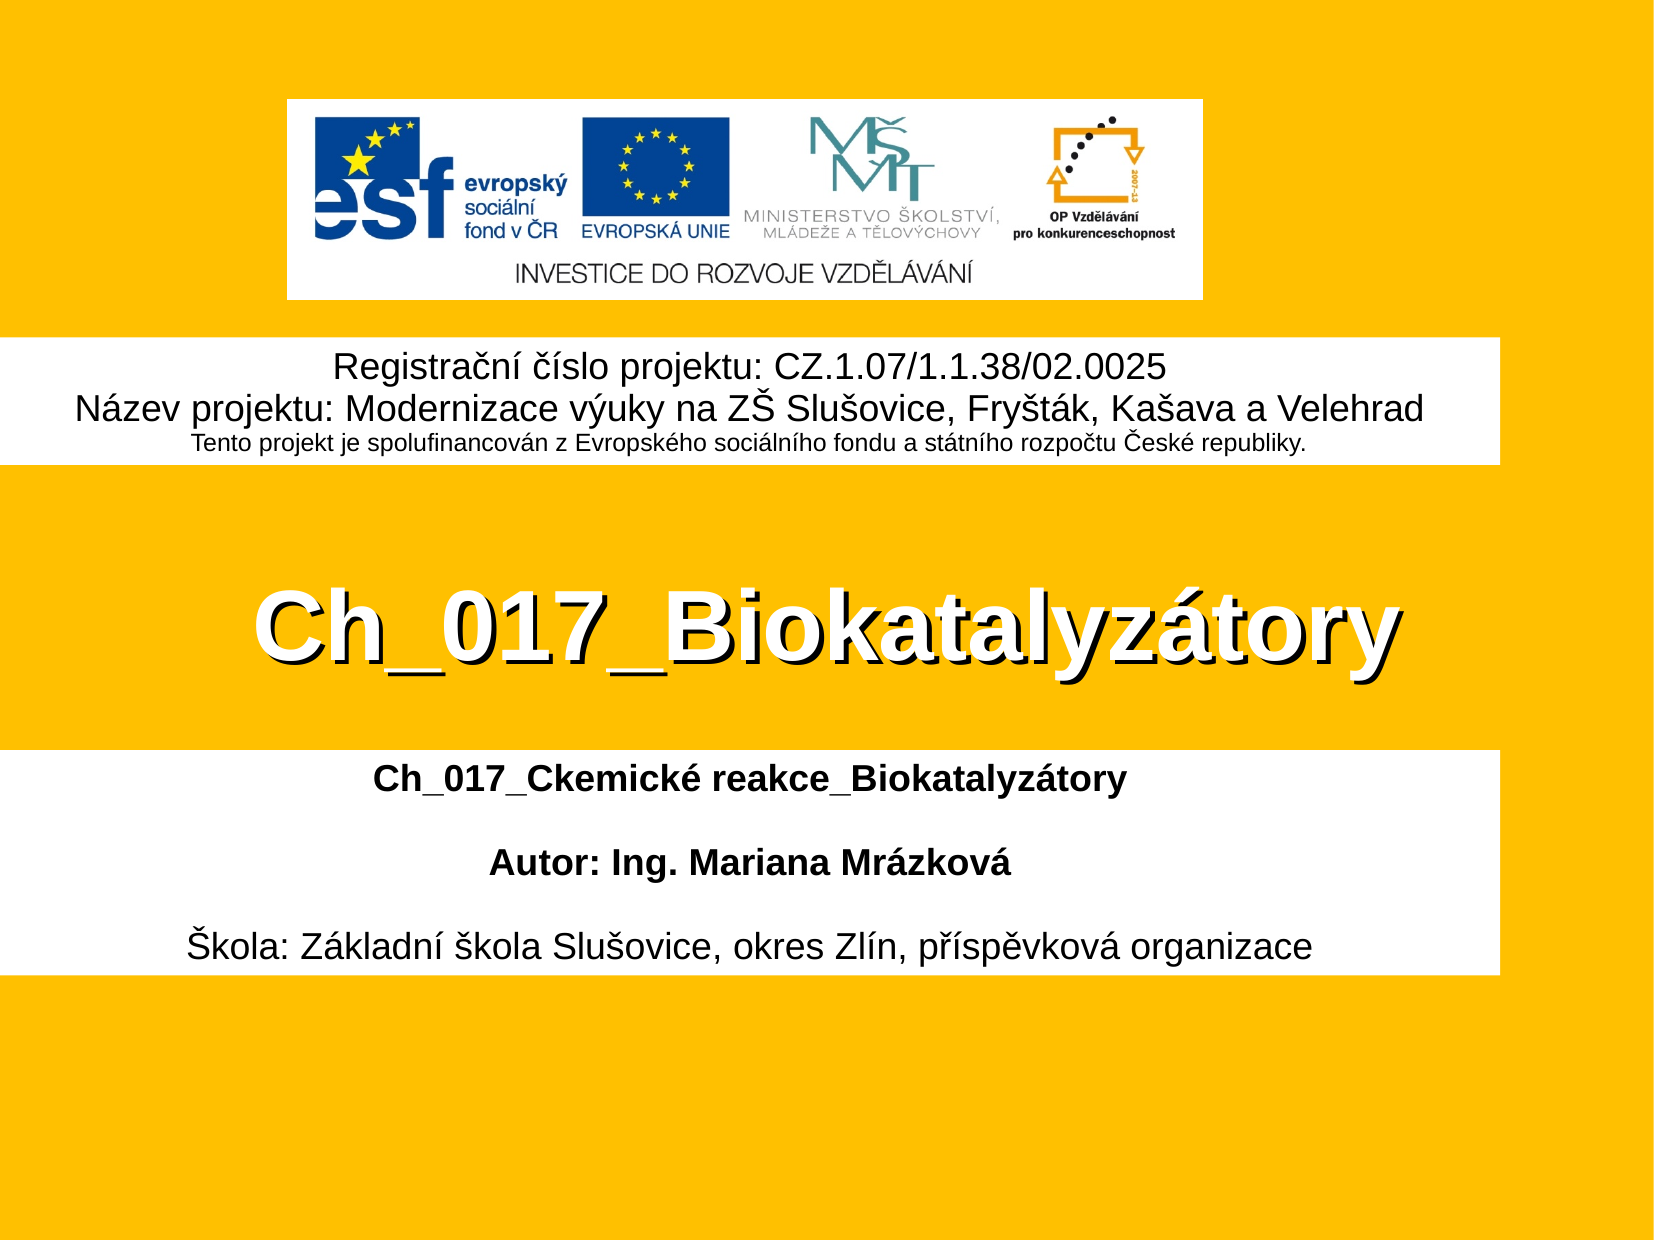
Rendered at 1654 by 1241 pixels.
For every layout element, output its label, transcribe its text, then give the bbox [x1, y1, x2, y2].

text_box Registrační číslo projektu: CZ.1.07/1.1.38/02.0025 Název projektu: Modernizace výuky na ZŠ Slušovice, Fryšták, Kašava a Velehrad Tento projekt je spolufinancován z Evropského sociálního fondu a státního rozpočtu České republiky. [0, 337, 1501, 465]
title Ch_017_Biokatalyzátory [82, 516, 1571, 724]
picture [287, 99, 1203, 300]
text_box Ch_017_Ckemické reakce_Biokatalyzátory Autor: Ing. Mariana Mrázková Škola: Základní škola Slušovice, okres Zlín, příspěvková organizace [0, 750, 1501, 976]
